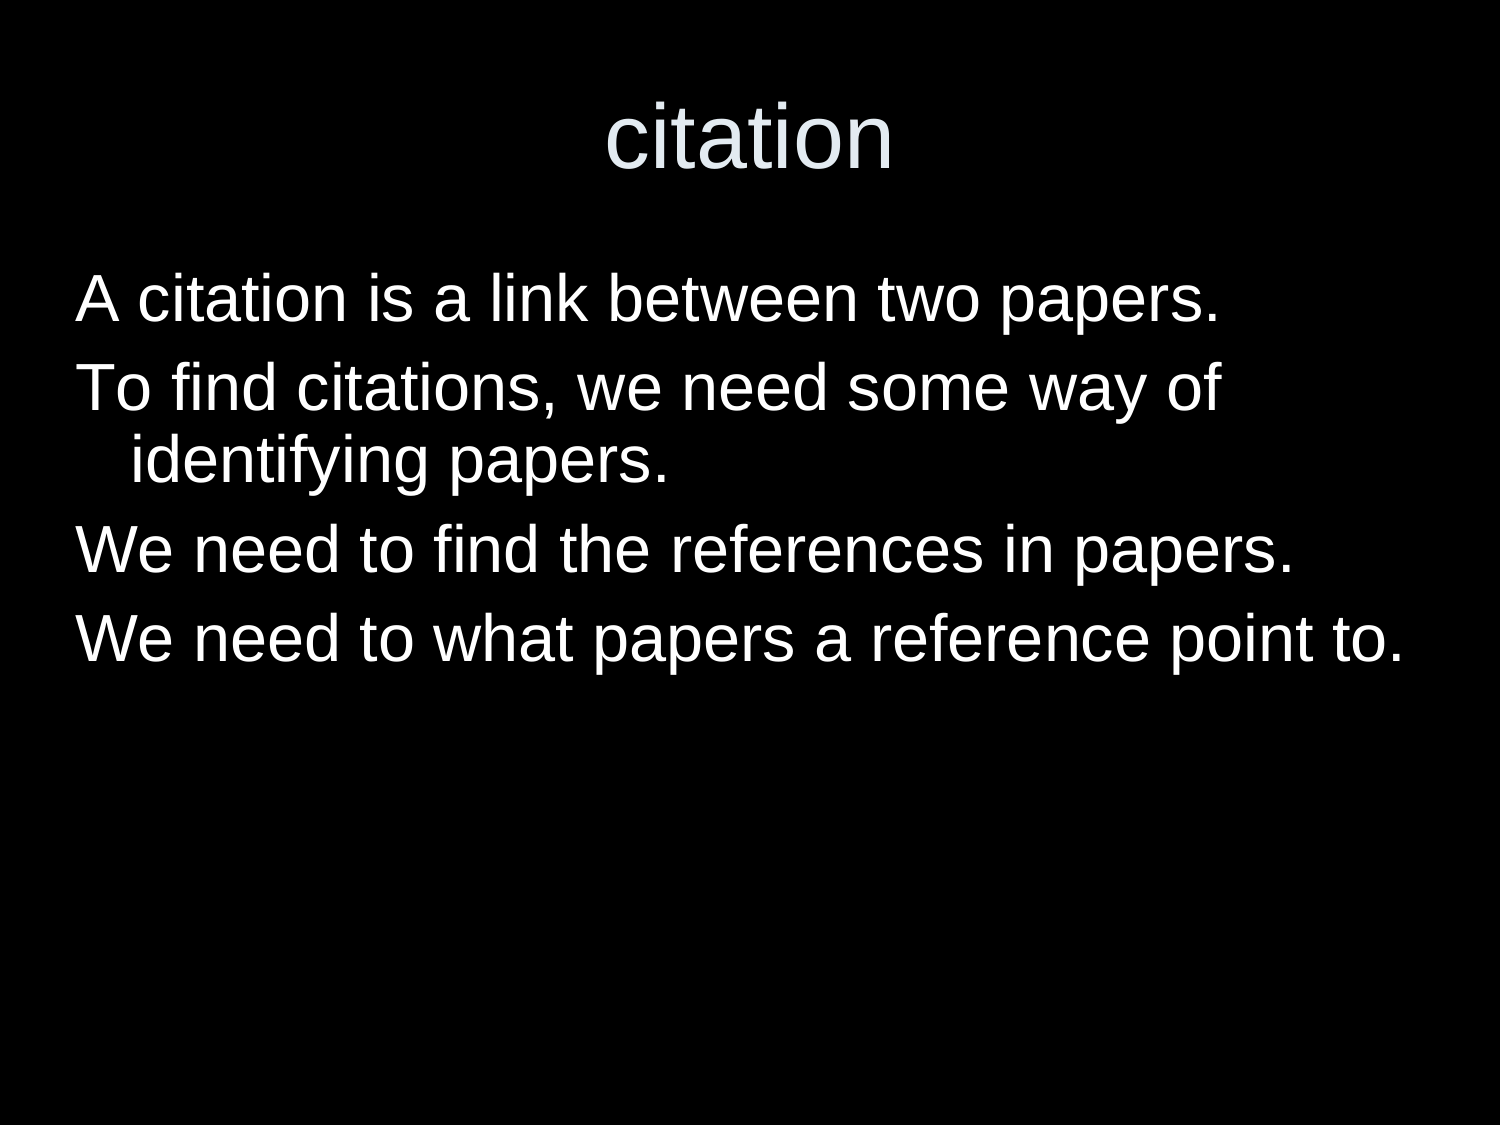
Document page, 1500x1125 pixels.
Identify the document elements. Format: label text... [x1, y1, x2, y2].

title citation [75, 28, 1426, 250]
list A citation is a link between two papers. To find citations, we need some way of identifying papers. We need to find the references in papers. We need to what papers a reference point to. [75, 262, 1426, 991]
